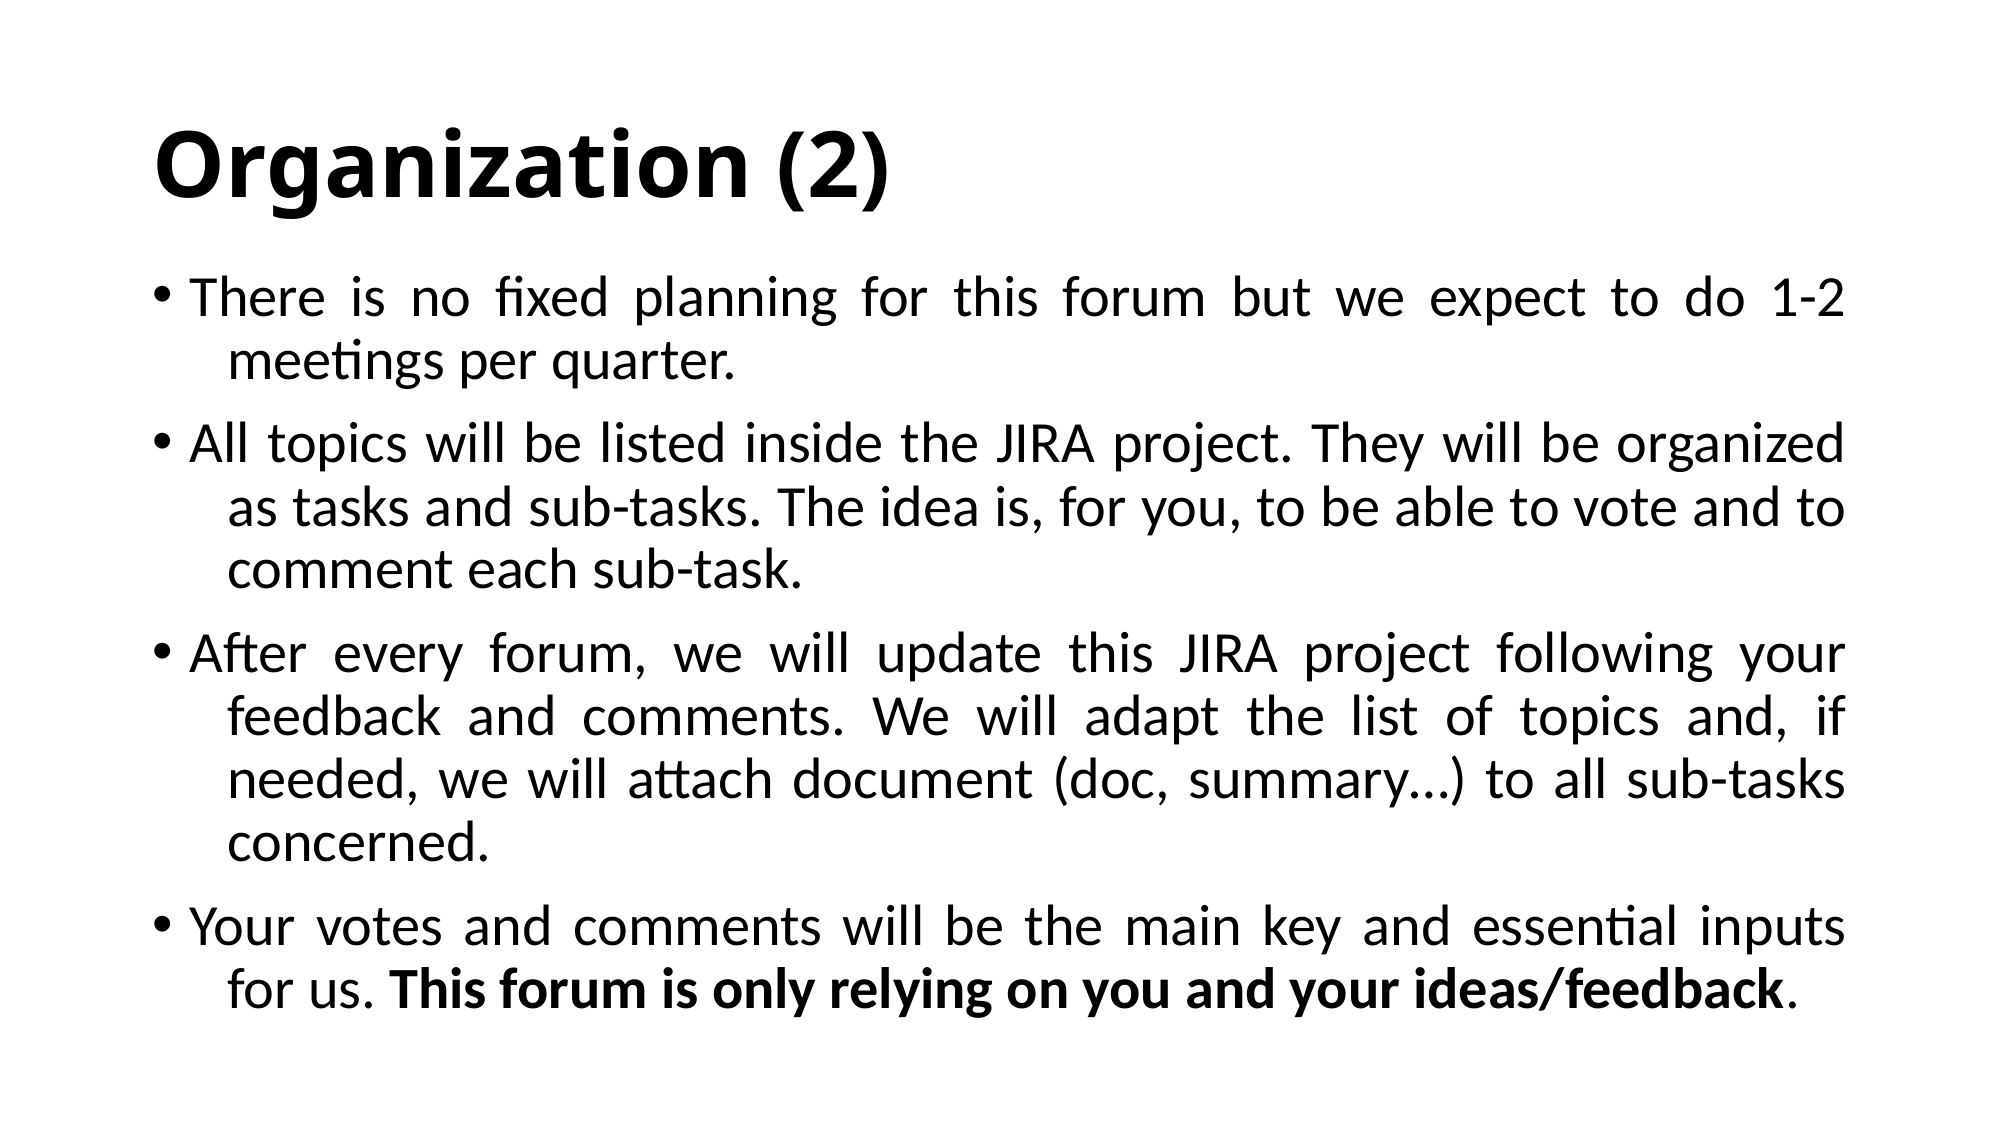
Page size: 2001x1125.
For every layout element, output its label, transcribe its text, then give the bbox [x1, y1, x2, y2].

text_box There is no fixed planning for this forum but we expect to do 1-2 meetings per quarter. All topics will be listed inside the JIRA project. They will be organized as tasks and sub-tasks. The idea is, for you, to be able to vote and to comment each sub-task. After every forum, we will update this JIRA project following your feedback and comments. We will adapt the list of topics and, if needed, we will attach document (doc, summary…) to all sub-tasks concerned. Your votes and comments will be the main key and essential inputs for us. This forum is only relying on you and your ideas/feedback. [137, 258, 1863, 973]
text_box Organization (2) [137, 110, 1863, 258]
